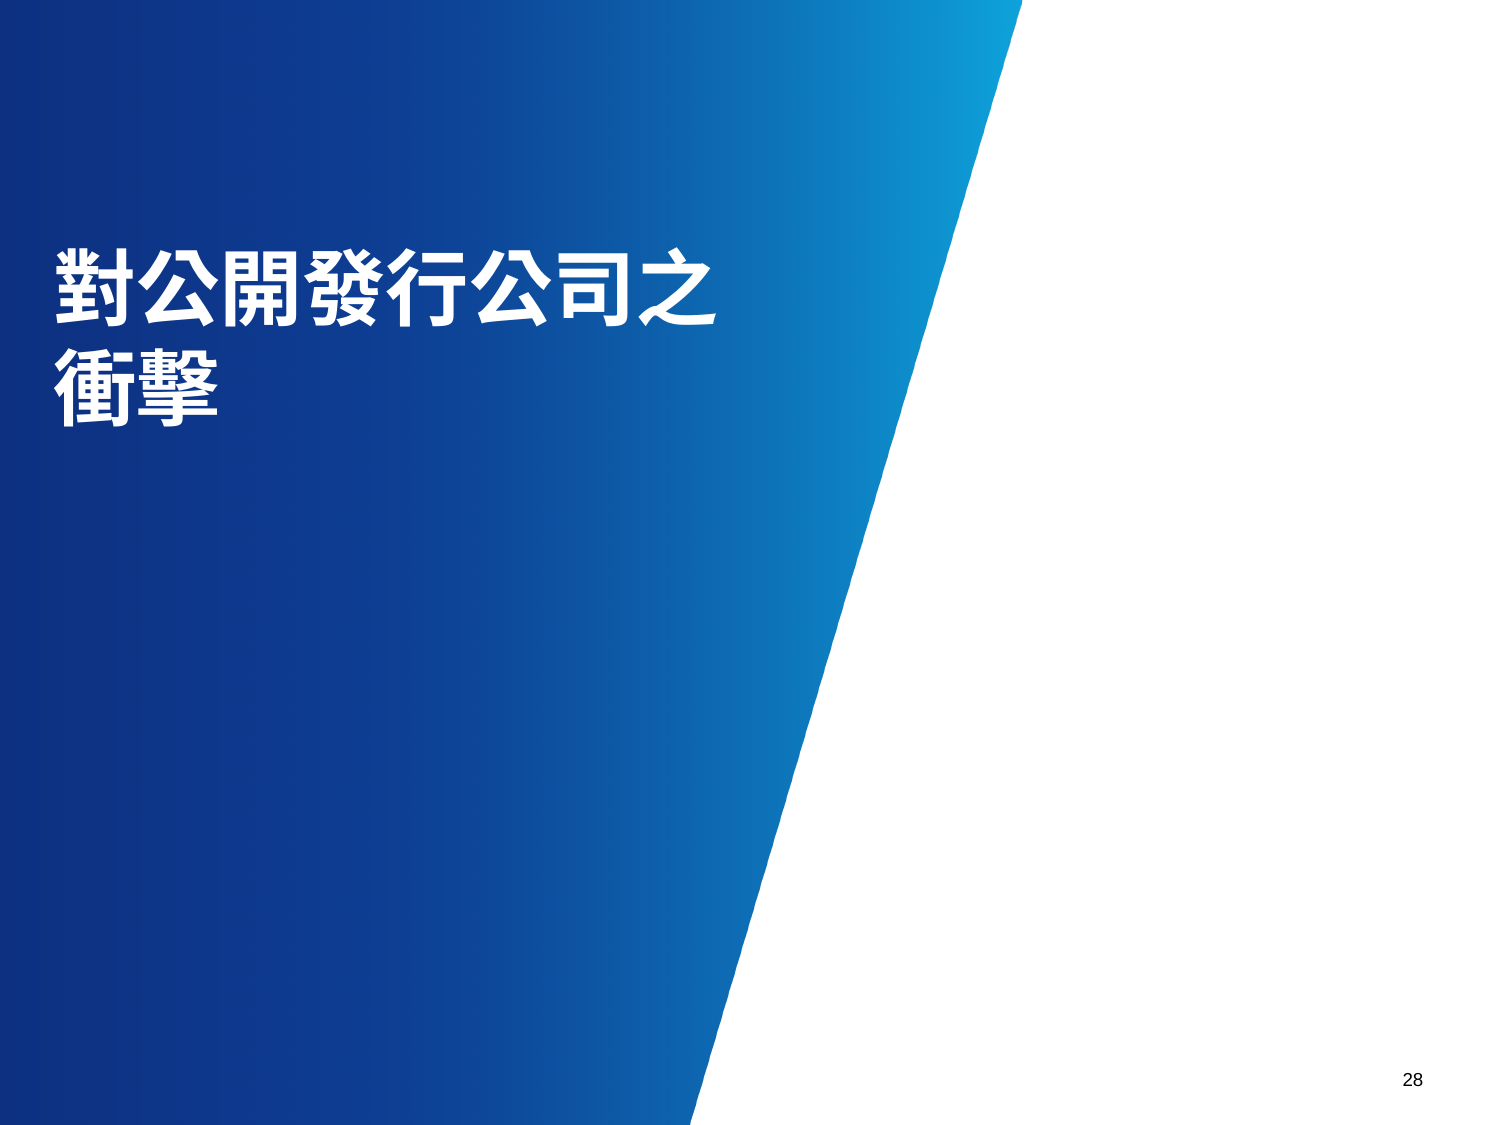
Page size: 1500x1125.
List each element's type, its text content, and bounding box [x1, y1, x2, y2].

text_box [1387, 1060, 1500, 1114]
title 對公開發行公司之衝擊 [53, 235, 798, 591]
